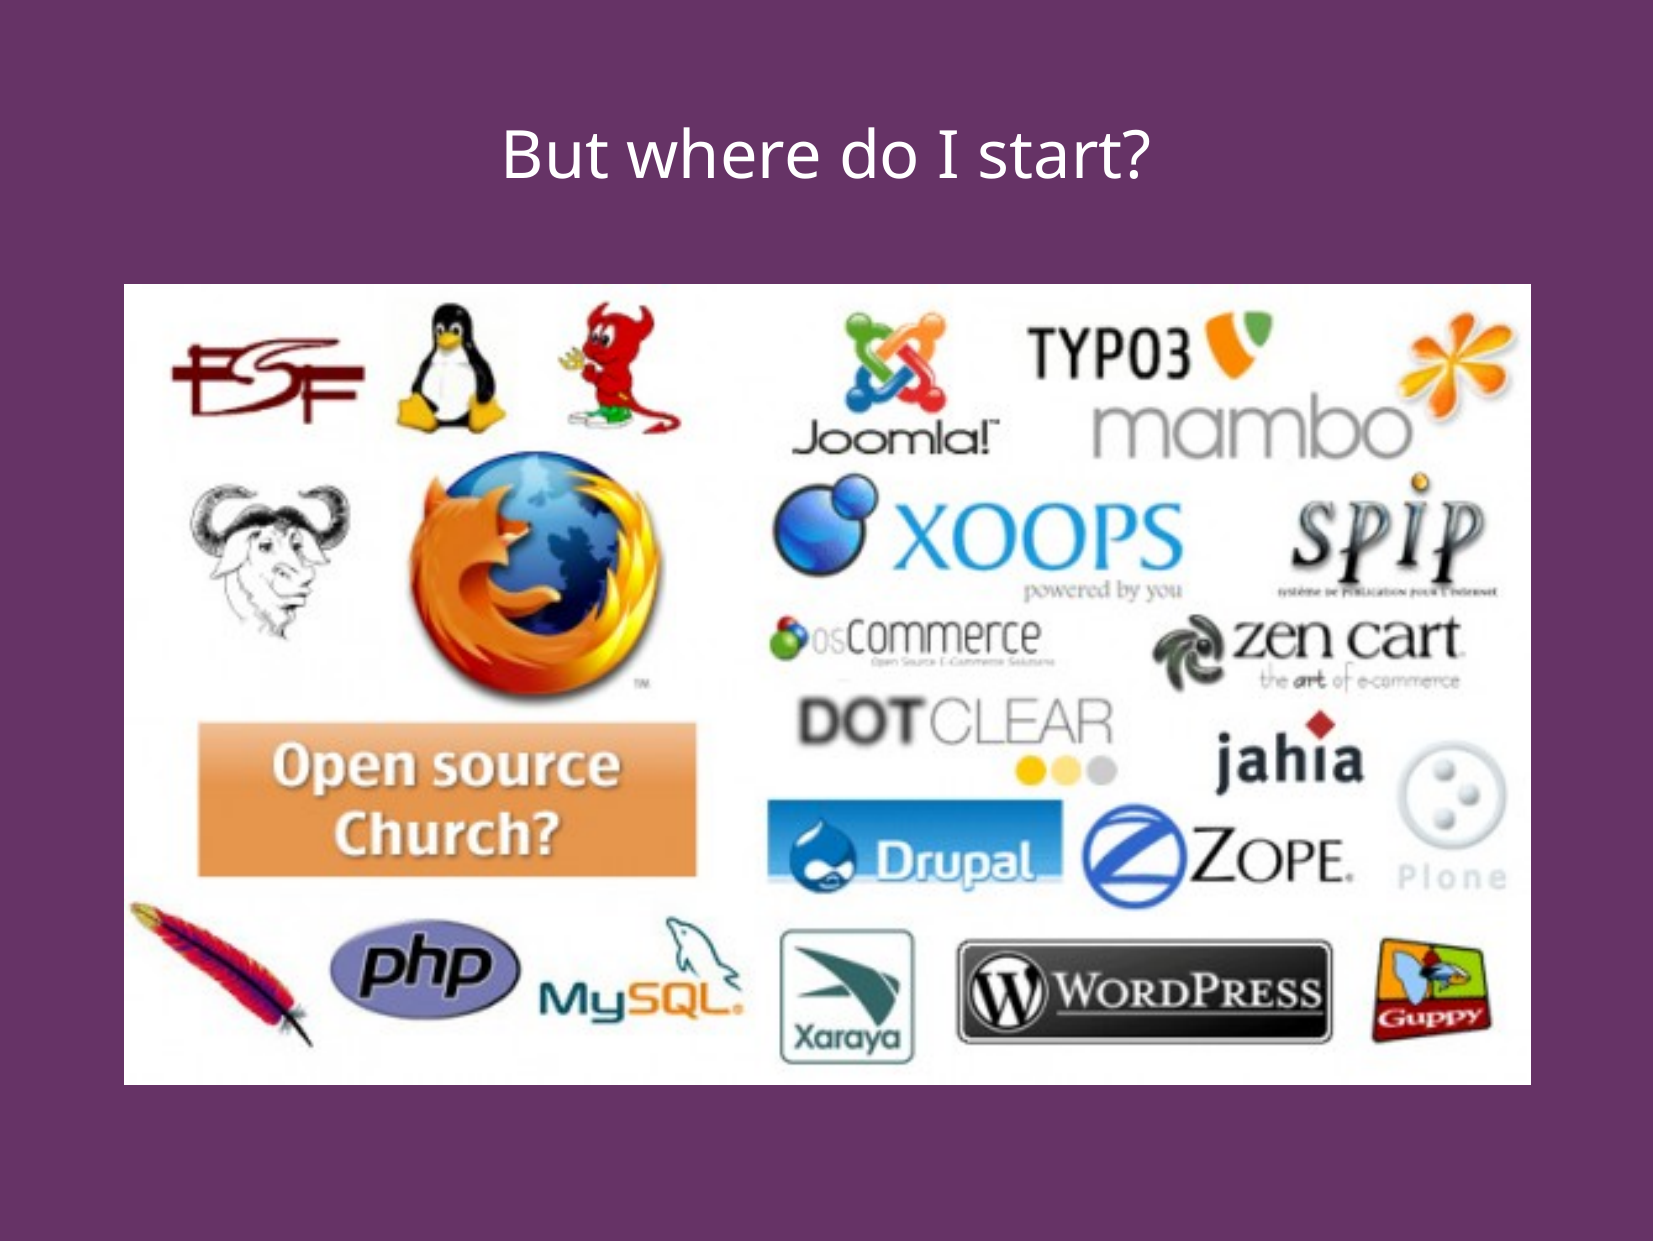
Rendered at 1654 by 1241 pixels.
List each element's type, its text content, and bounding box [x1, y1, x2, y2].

title But where do I start? [82, 49, 1571, 257]
picture [124, 284, 1531, 1085]
